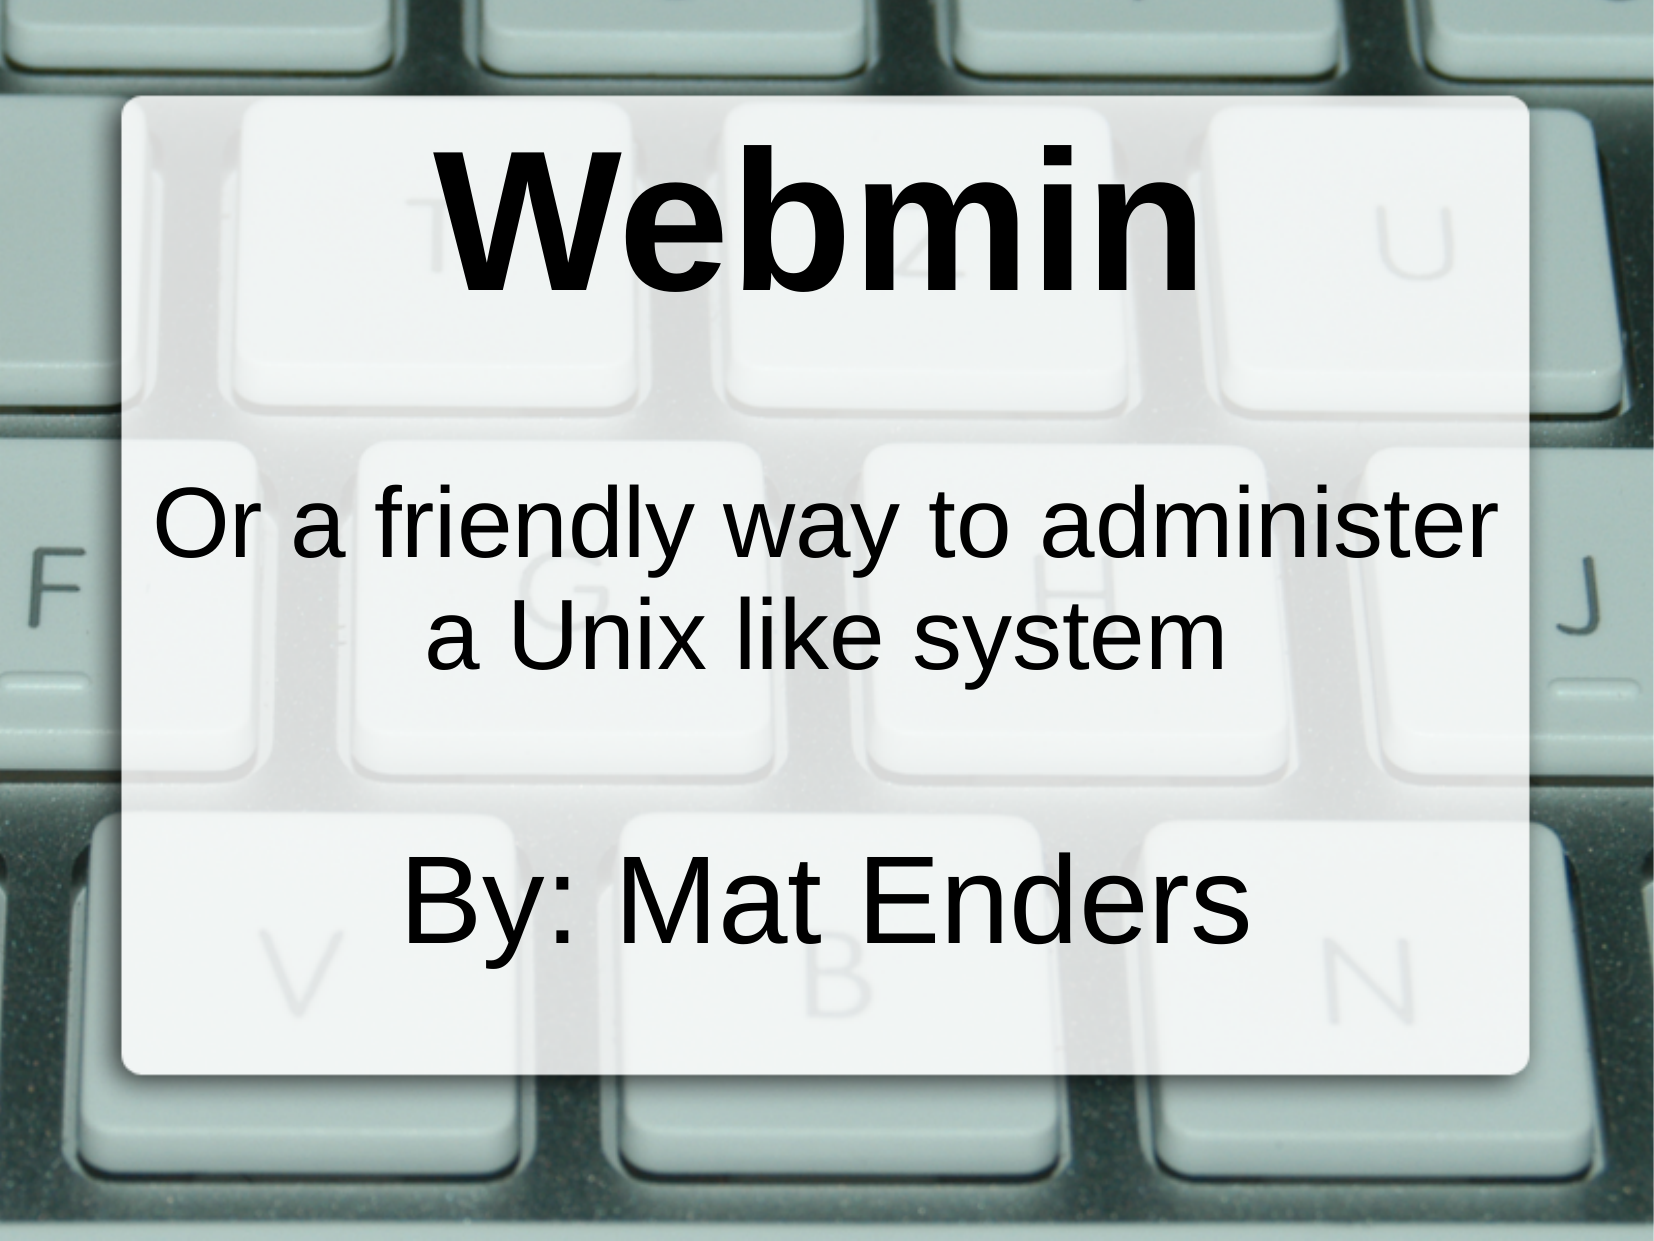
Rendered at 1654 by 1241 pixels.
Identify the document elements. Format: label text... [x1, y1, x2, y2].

title Webmin [135, 92, 1506, 351]
picture [0, 0, 1654, 1241]
subtitle Or a friendly way to administer a Unix like system By: Mat Enders [147, 375, 1506, 1063]
